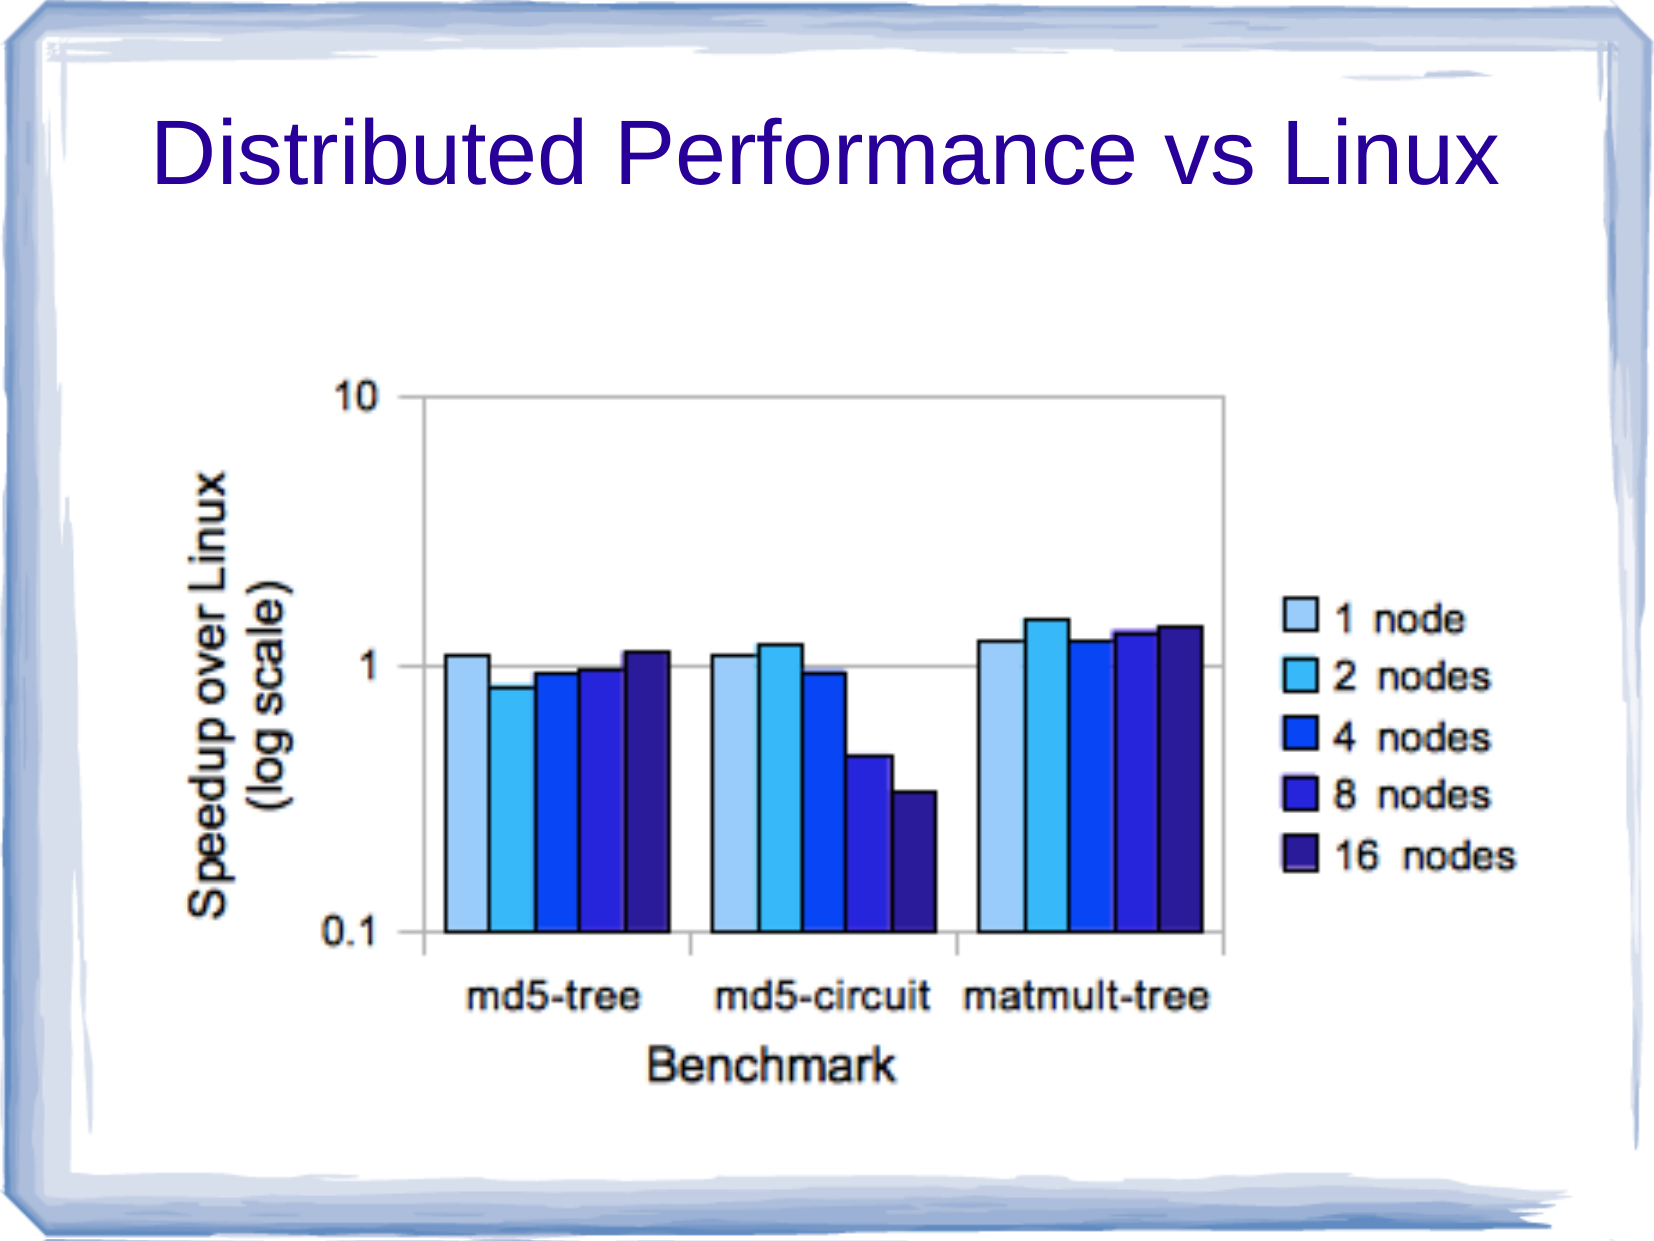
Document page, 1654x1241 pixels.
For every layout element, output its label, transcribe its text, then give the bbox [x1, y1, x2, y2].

picture [0, 0, 1654, 1241]
title Distributed Performance vs Linux [82, 56, 1571, 250]
